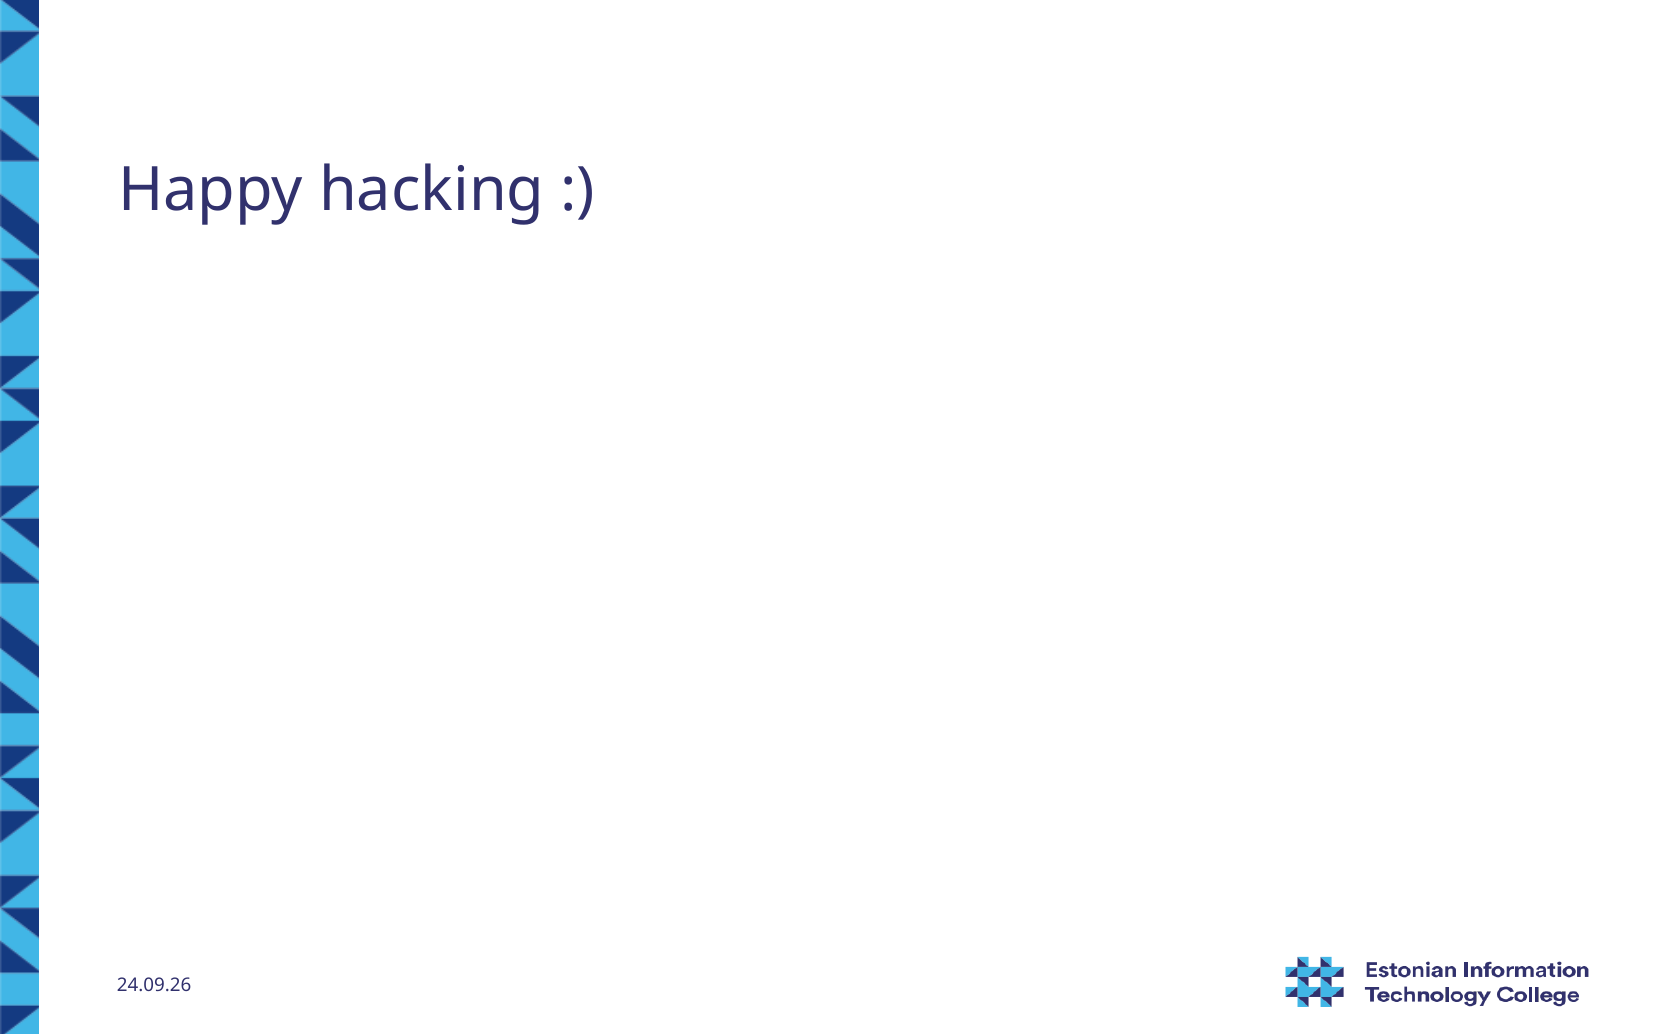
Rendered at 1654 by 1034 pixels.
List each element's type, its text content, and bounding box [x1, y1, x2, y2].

title Happy hacking :) [118, 98, 1529, 277]
